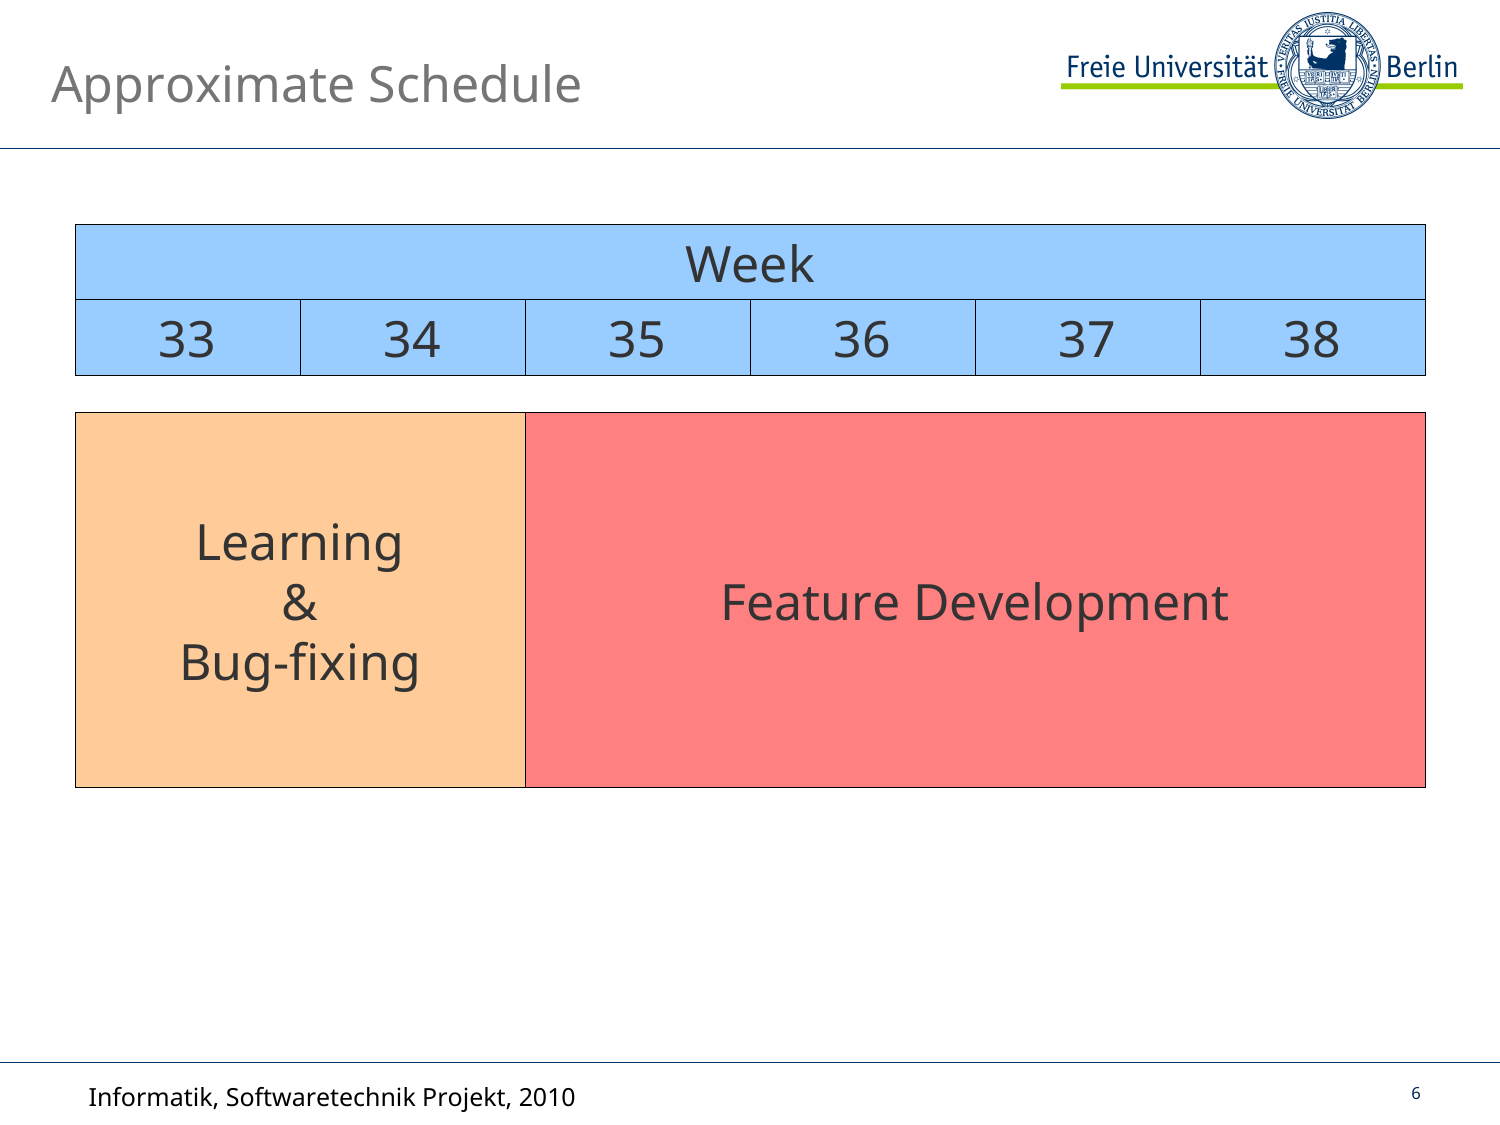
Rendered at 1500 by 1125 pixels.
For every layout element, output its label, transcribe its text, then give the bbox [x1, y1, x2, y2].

text_box Learning & Bug-fixing [75, 412, 525, 788]
text_box 38 [1200, 300, 1426, 376]
text_box 33 [75, 300, 300, 376]
text_box Week [75, 224, 1426, 300]
title Approximate Schedule [51, 61, 1238, 113]
text_box 34 [300, 300, 525, 376]
text_box 36 [750, 300, 975, 376]
text_box 37 [975, 300, 1200, 376]
picture [1061, 12, 1463, 119]
text_box 35 [525, 300, 750, 376]
text_box Feature Development [525, 412, 1426, 788]
